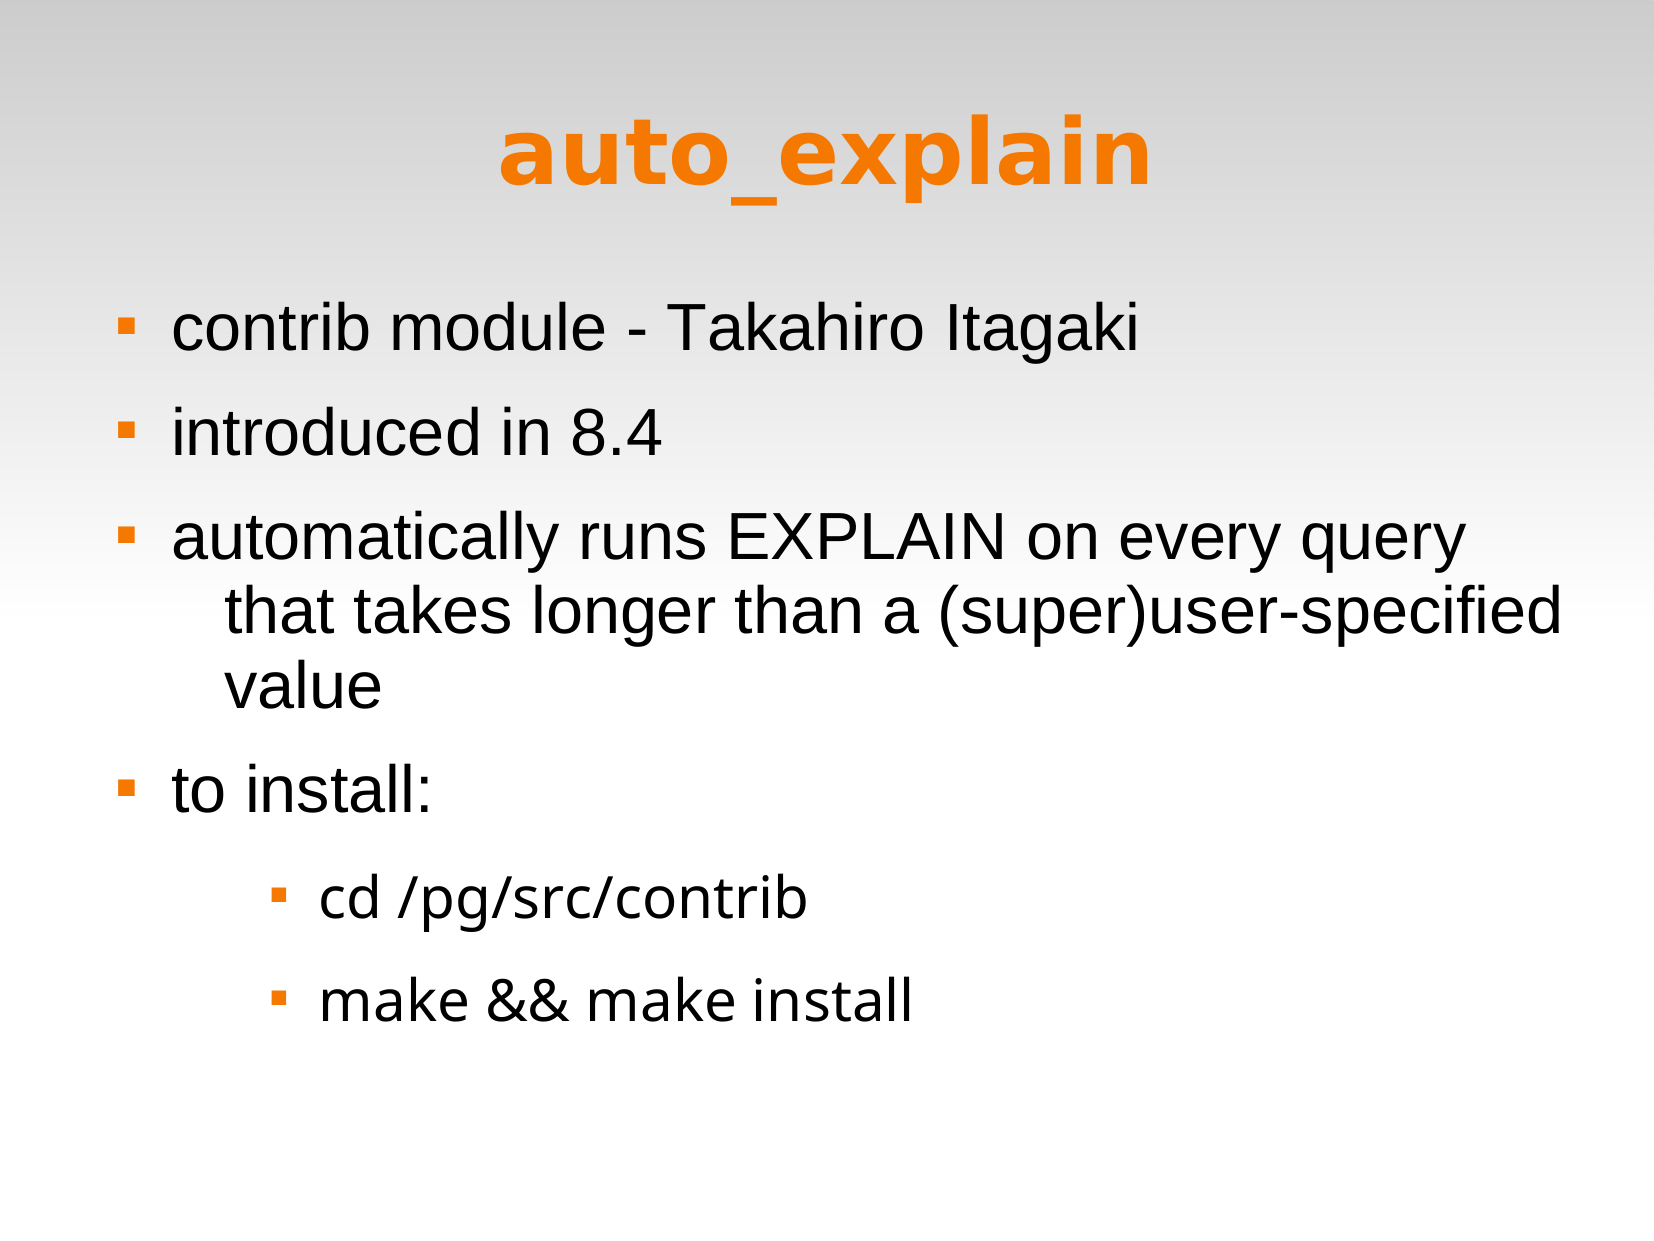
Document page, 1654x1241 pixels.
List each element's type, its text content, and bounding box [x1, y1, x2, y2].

list contrib module - Takahiro Itagaki introduced in 8.4 automatically runs EXPLAIN on every query that takes longer than a (super)user-specified value to install: cd /pg/src/contrib make && make install [82, 290, 1571, 1109]
title auto_explain [82, 49, 1571, 257]
